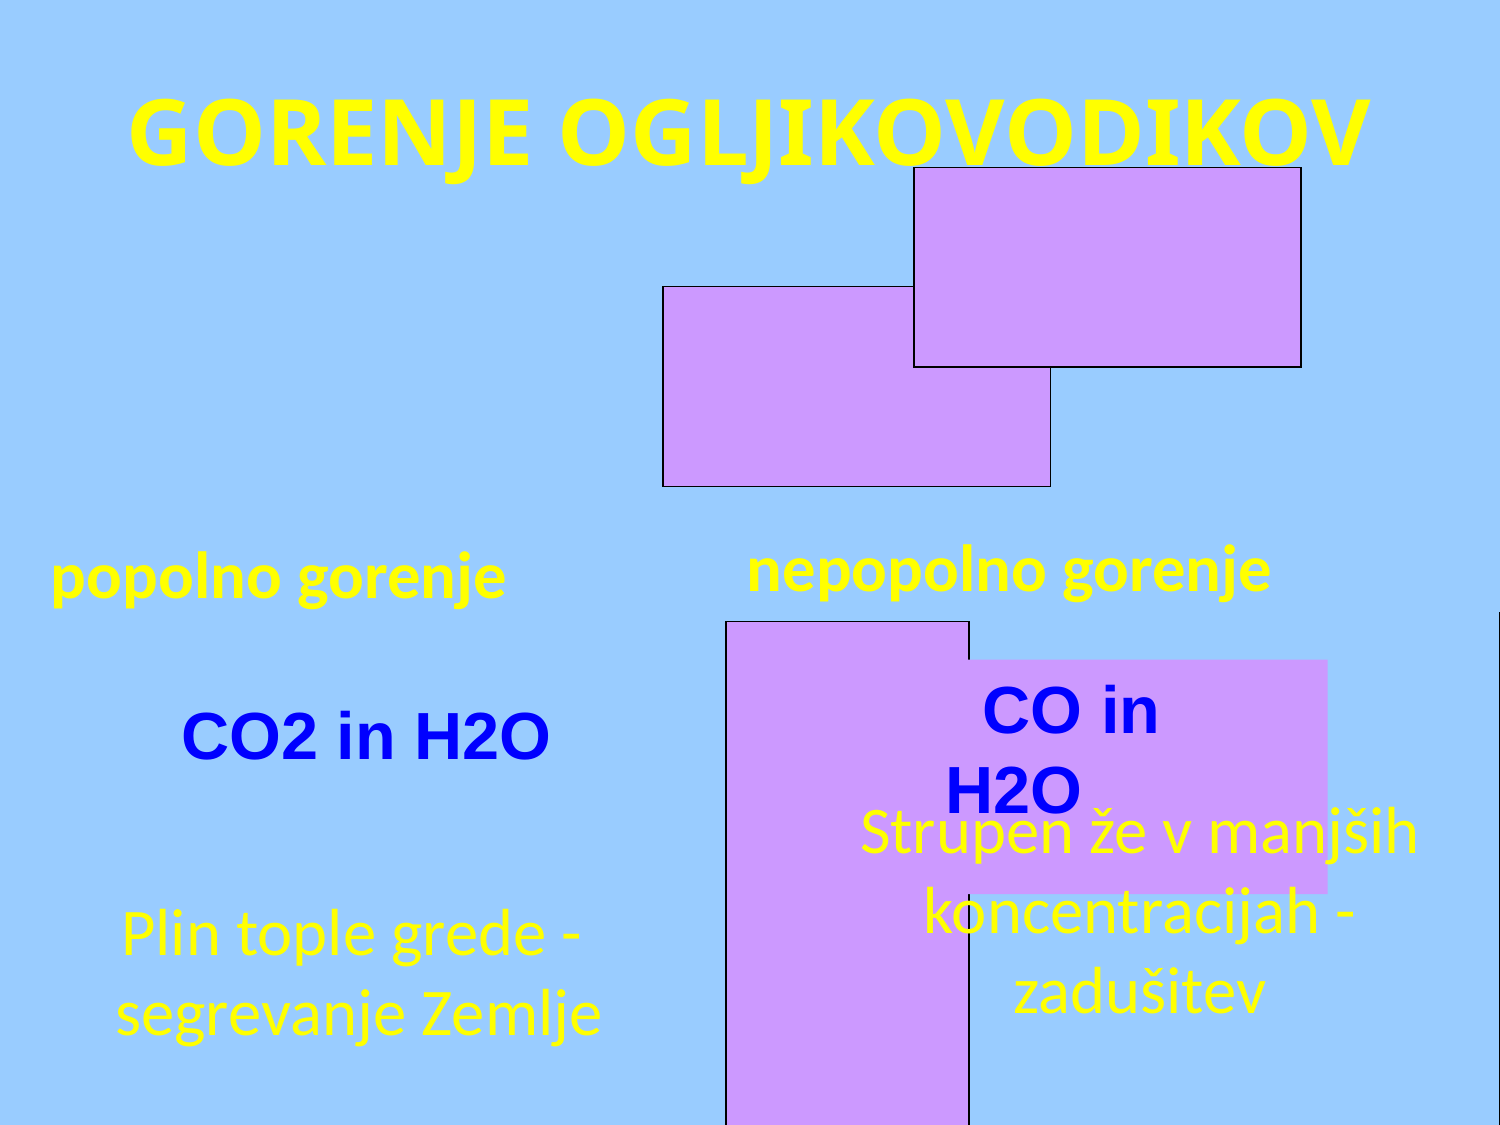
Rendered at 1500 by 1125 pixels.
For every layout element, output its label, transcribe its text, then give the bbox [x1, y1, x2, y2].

text_box Plin tople grede - segrevanje Zemlje [0, 881, 719, 1057]
text_box CO2 in H2O [0, 685, 678, 841]
text_box nepopolno gorenje [687, 508, 1500, 614]
text_box [726, 621, 970, 1125]
text_box GORENJE OGLJIKOVODIKOV [0, 35, 1500, 223]
text_box [662, 167, 1302, 487]
text_box popolno gorenje [36, 525, 680, 620]
text_box Strupen že v manjših koncentracijah - zadušitev [792, 779, 1489, 1114]
text_box CO in H2O [930, 659, 1328, 779]
